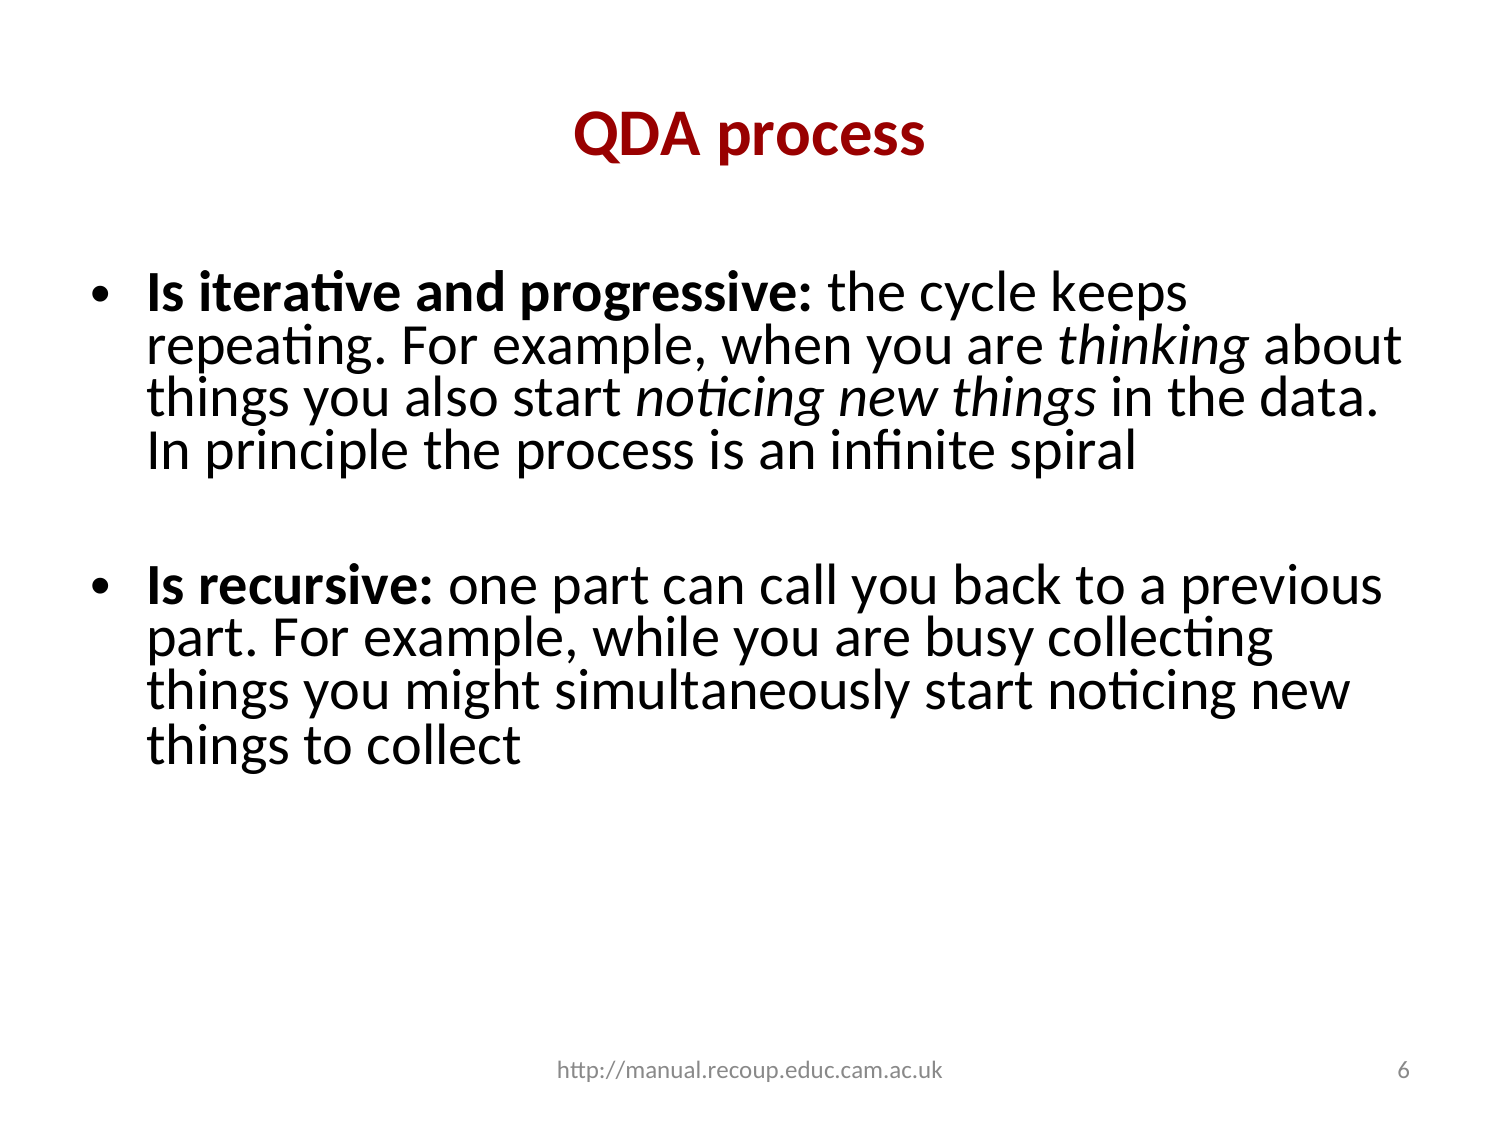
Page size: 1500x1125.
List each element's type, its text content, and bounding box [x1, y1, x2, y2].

title QDA process [75, 45, 1426, 233]
list Is iterative and progressive: the cycle keeps repeating. For example, when you are thinking about things you also start noticing new things in the data. In principle the process is an infinite spiral Is recursive: one part can call you back to a previous part. For example, while you are busy collecting things you might simultaneously start noticing new things to collect [75, 262, 1426, 1006]
